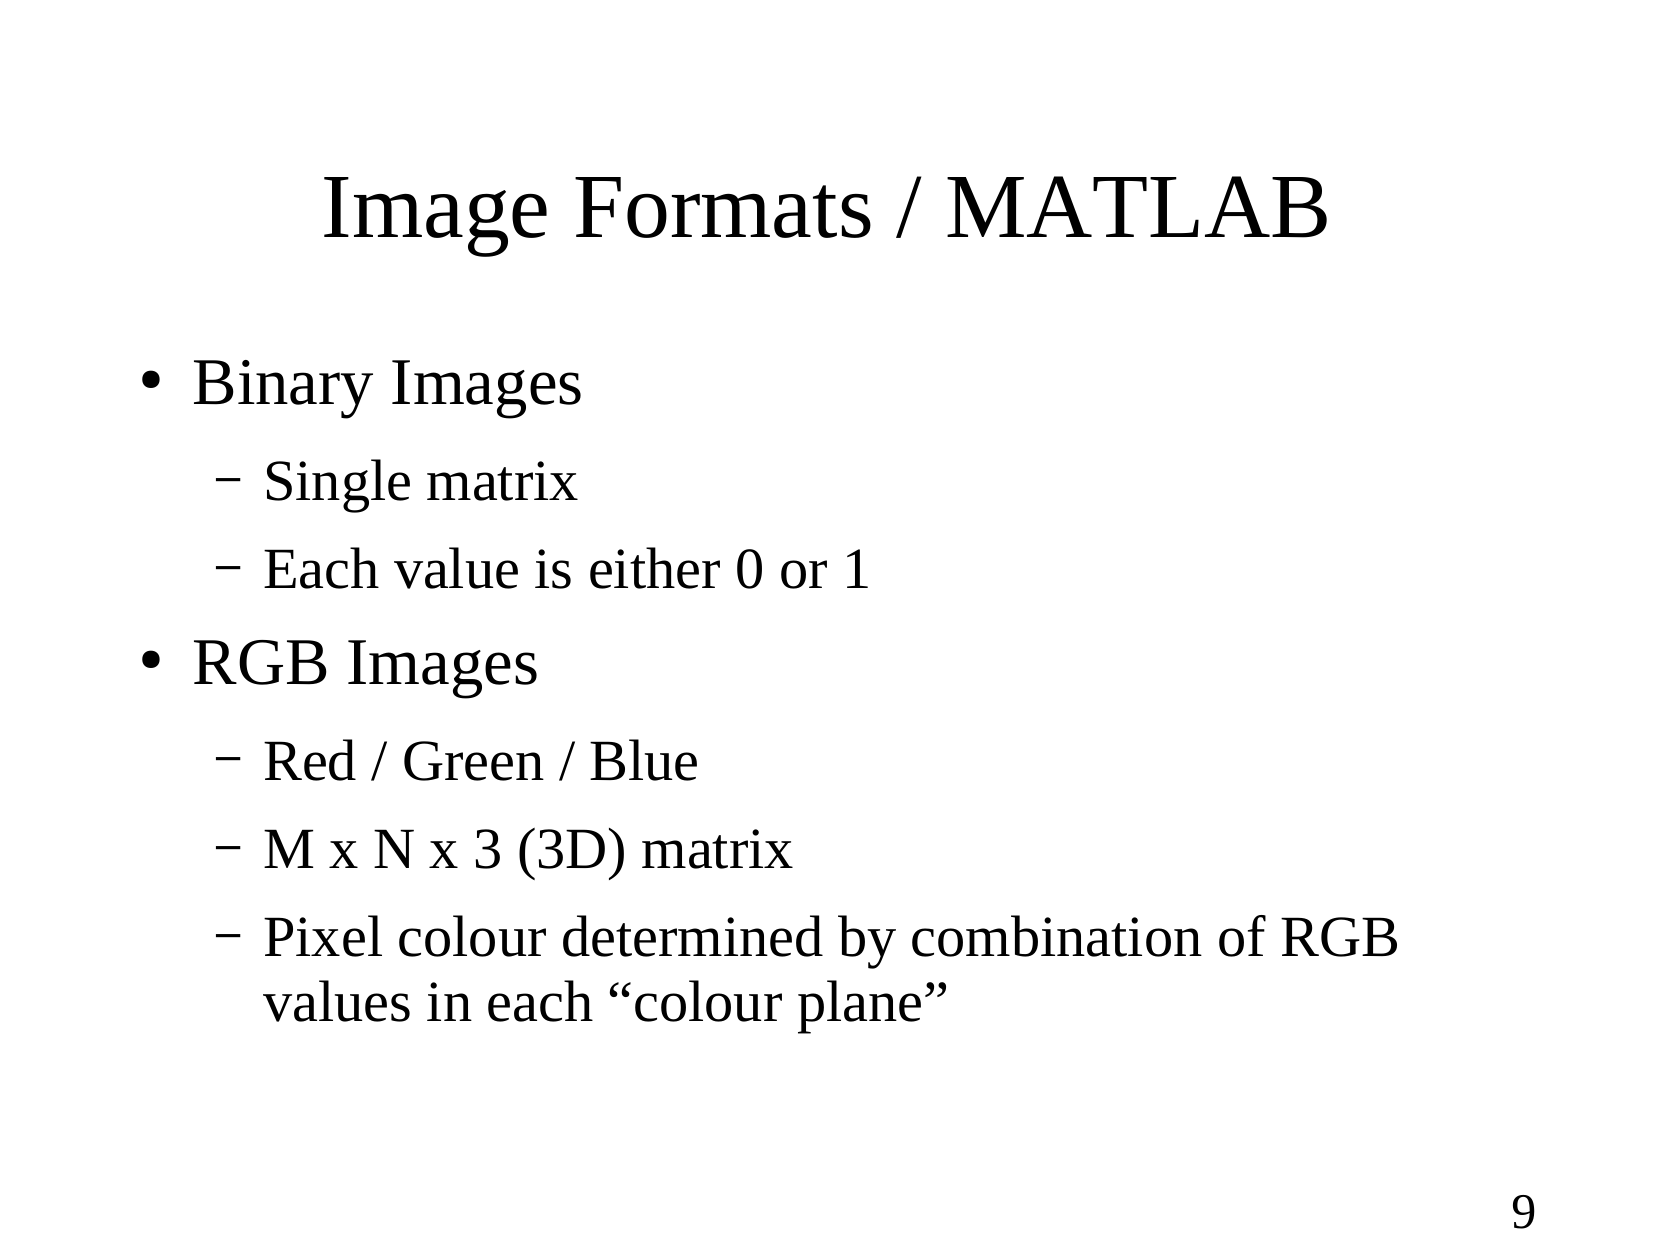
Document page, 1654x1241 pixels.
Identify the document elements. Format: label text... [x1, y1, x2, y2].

title Image Formats / MATLAB [121, 102, 1534, 311]
list Binary Images Single matrix Each value is either 0 or 1 RGB Images Red / Green / Blue M x N x 3 (3D) matrix Pixel colour determined by combination of RGB values in each “colour plane” [121, 344, 1534, 1127]
text_box <number> [1511, 1183, 1654, 1241]
